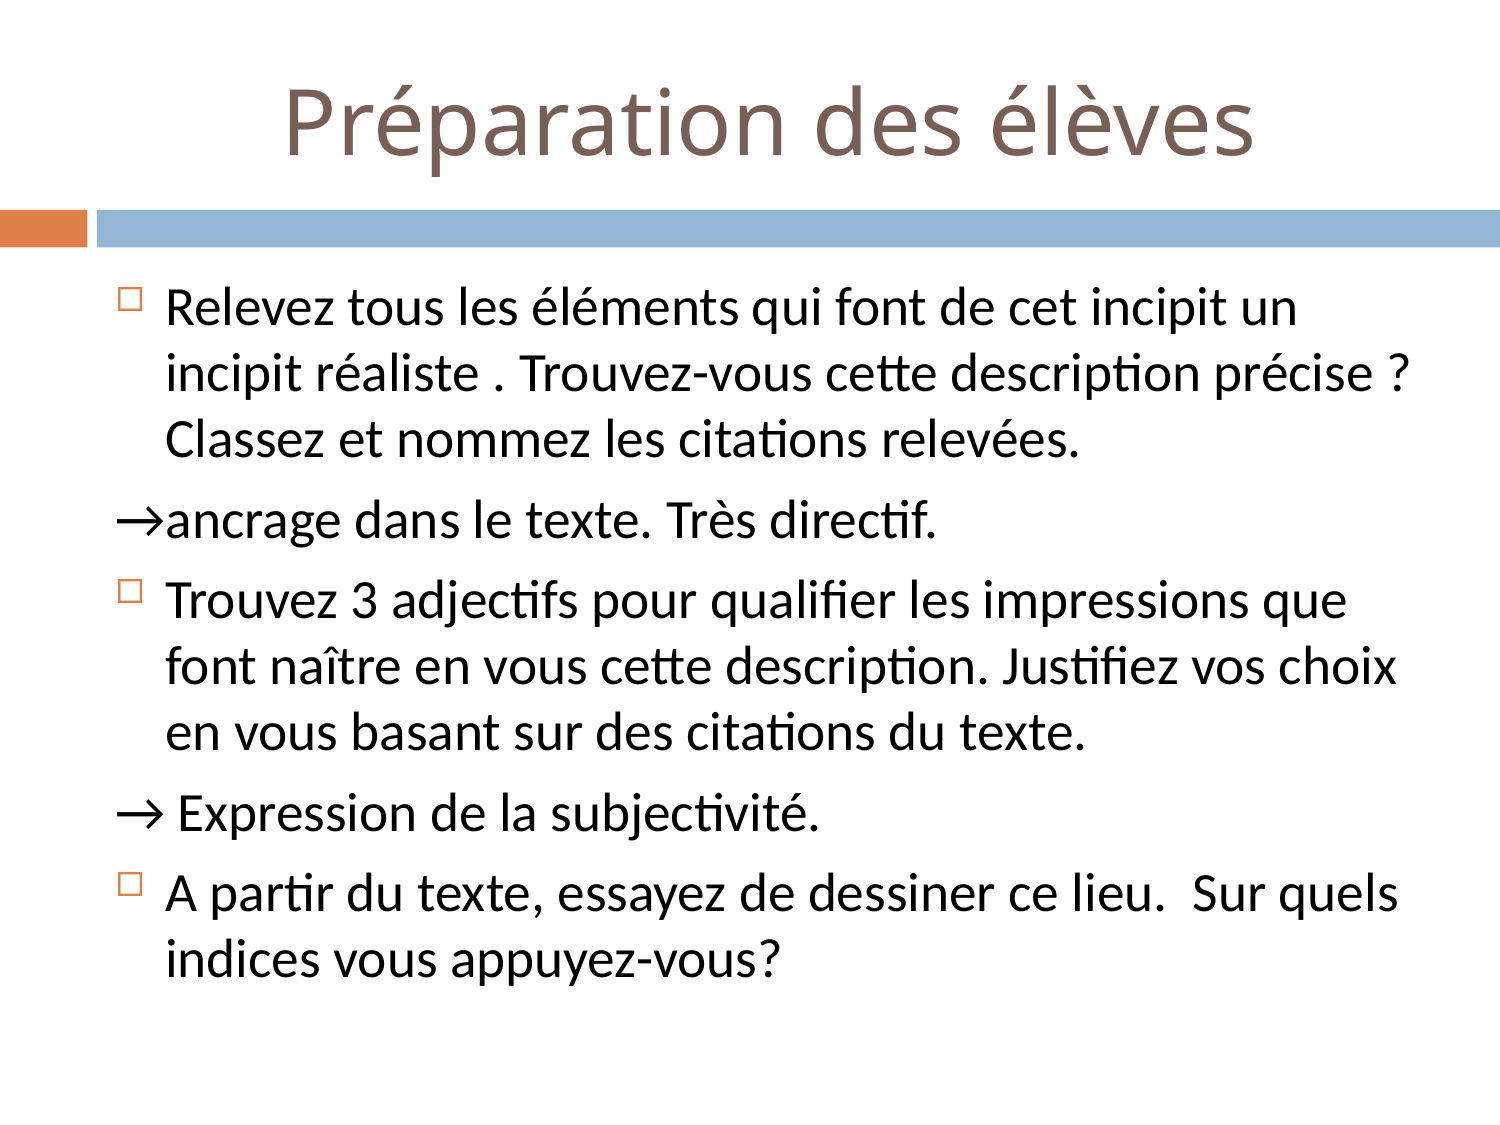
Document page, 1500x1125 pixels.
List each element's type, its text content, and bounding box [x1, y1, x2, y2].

list Relevez tous les éléments qui font de cet incipit un incipit réaliste . Trouvez-vous cette description précise ? Classez et nommez les citations relevées. →ancrage dans le texte. Très directif. Trouvez 3 adjectifs pour qualifier les impressions que font naître en vous cette description. Justifiez vos choix en vous basant sur des citations du texte. → Expression de la subjectivité. A partir du texte, essayez de dessiner ce lieu. Sur quels indices vous appuyez-vous? [100, 262, 1438, 1000]
title Préparation des élèves [100, 37, 1438, 200]
